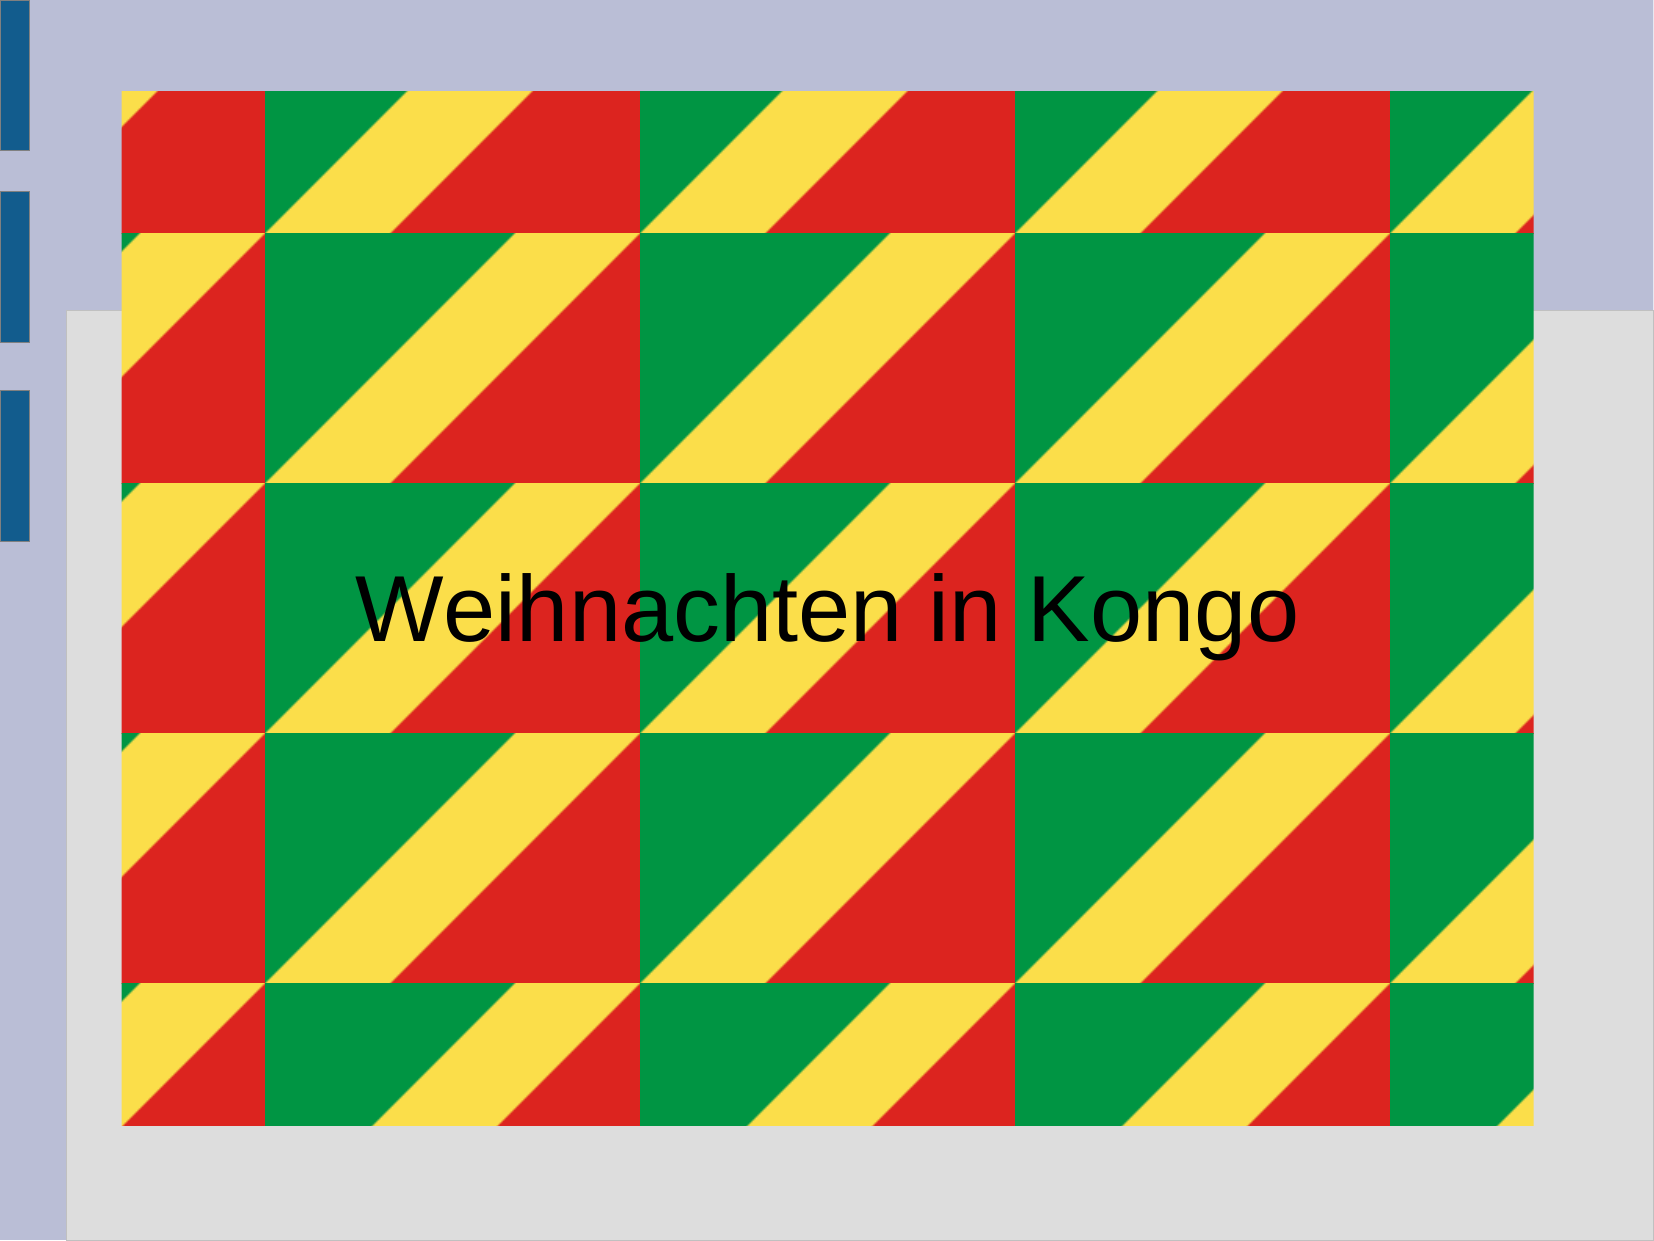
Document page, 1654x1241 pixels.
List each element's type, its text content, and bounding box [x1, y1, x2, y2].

subtitle Weihnachten in Kongo [121, 91, 1534, 1126]
